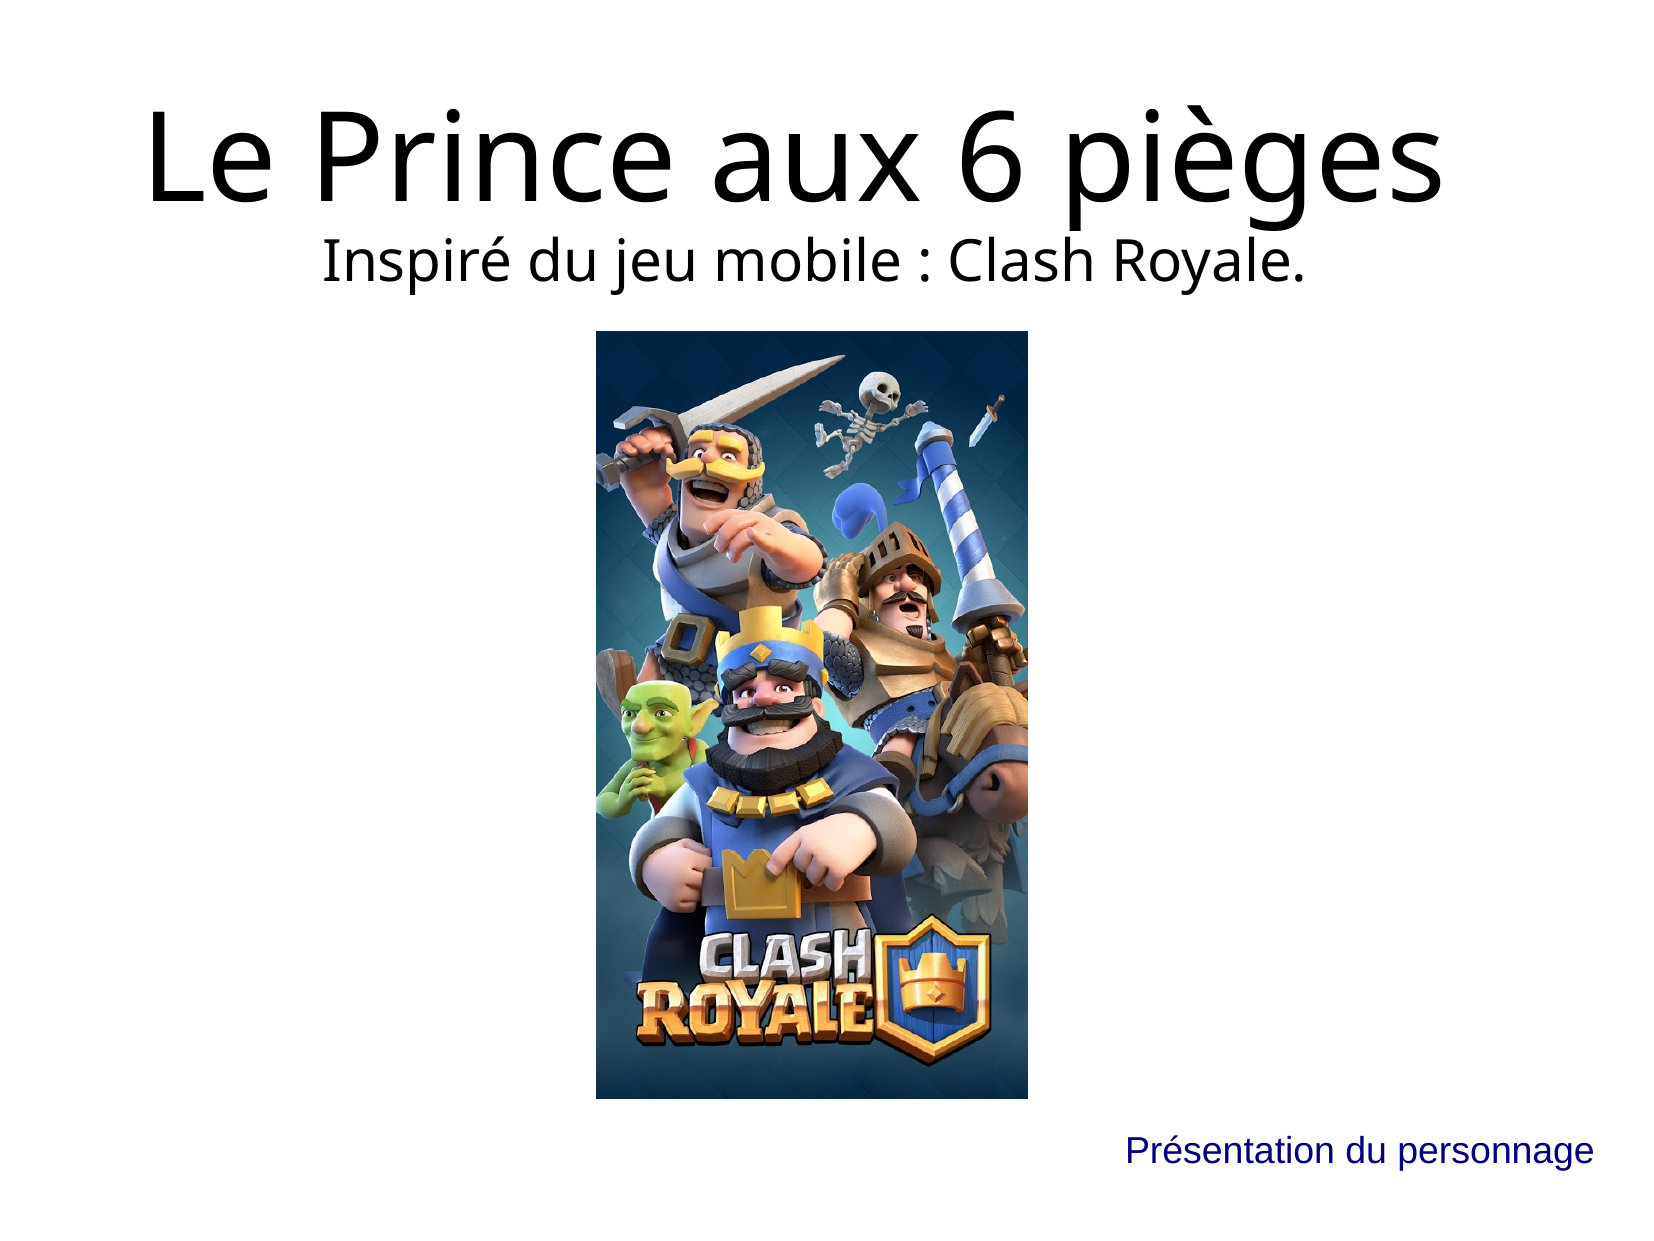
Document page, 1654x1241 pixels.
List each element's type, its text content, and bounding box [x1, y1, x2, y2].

text_box Présentation du personnage [1110, 1122, 1654, 1220]
title Le Prince aux 6 pièges [82, 49, 1571, 257]
picture [596, 331, 1028, 1099]
list Inspiré du jeu mobile : Clash Royale. [82, 219, 1477, 497]
